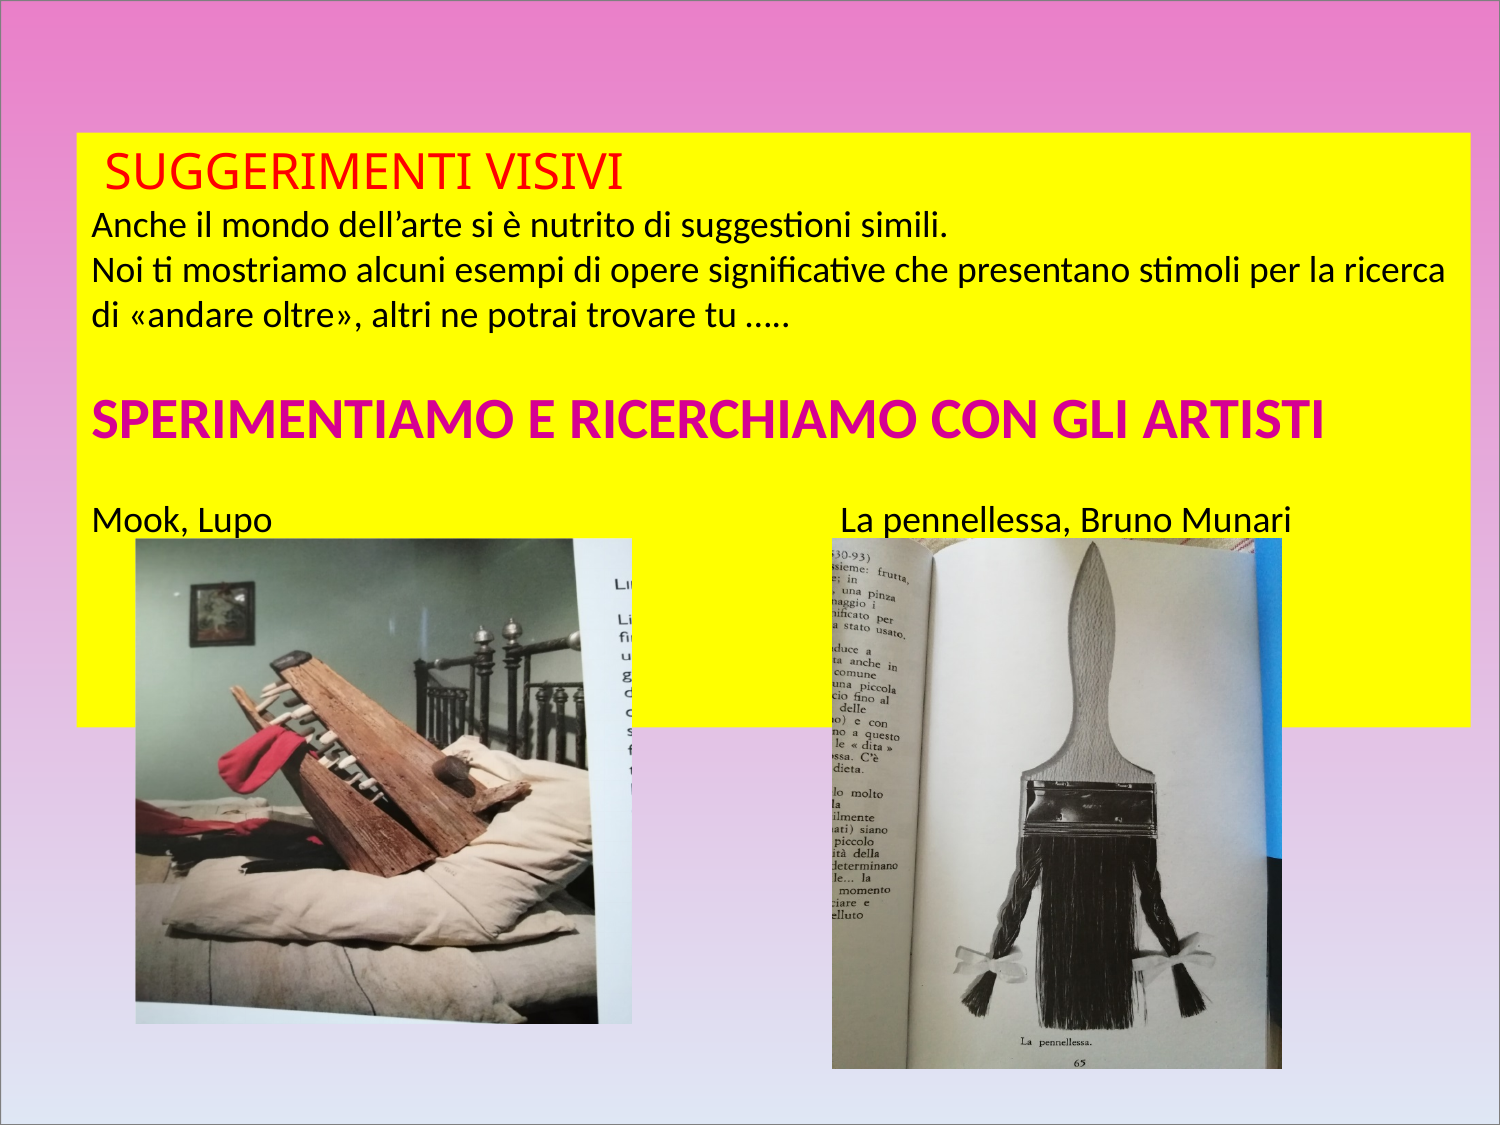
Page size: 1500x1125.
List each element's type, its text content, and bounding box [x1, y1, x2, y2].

picture [832, 538, 1282, 1069]
picture [135, 538, 632, 1024]
text_box SUGGERIMENTI VISIVI Anche il mondo dell’arte si è nutrito di suggestioni simili. Noi ti mostriamo alcuni esempi di opere significative che presentano stimoli per la ricerca di «andare oltre», altri ne potrai trovare tu ….. SPERIMENTIAMO E RICERCHIAMO CON GLI ARTISTI Mook, Lupo La pennellessa, Bruno Munari [76, 132, 1471, 728]
